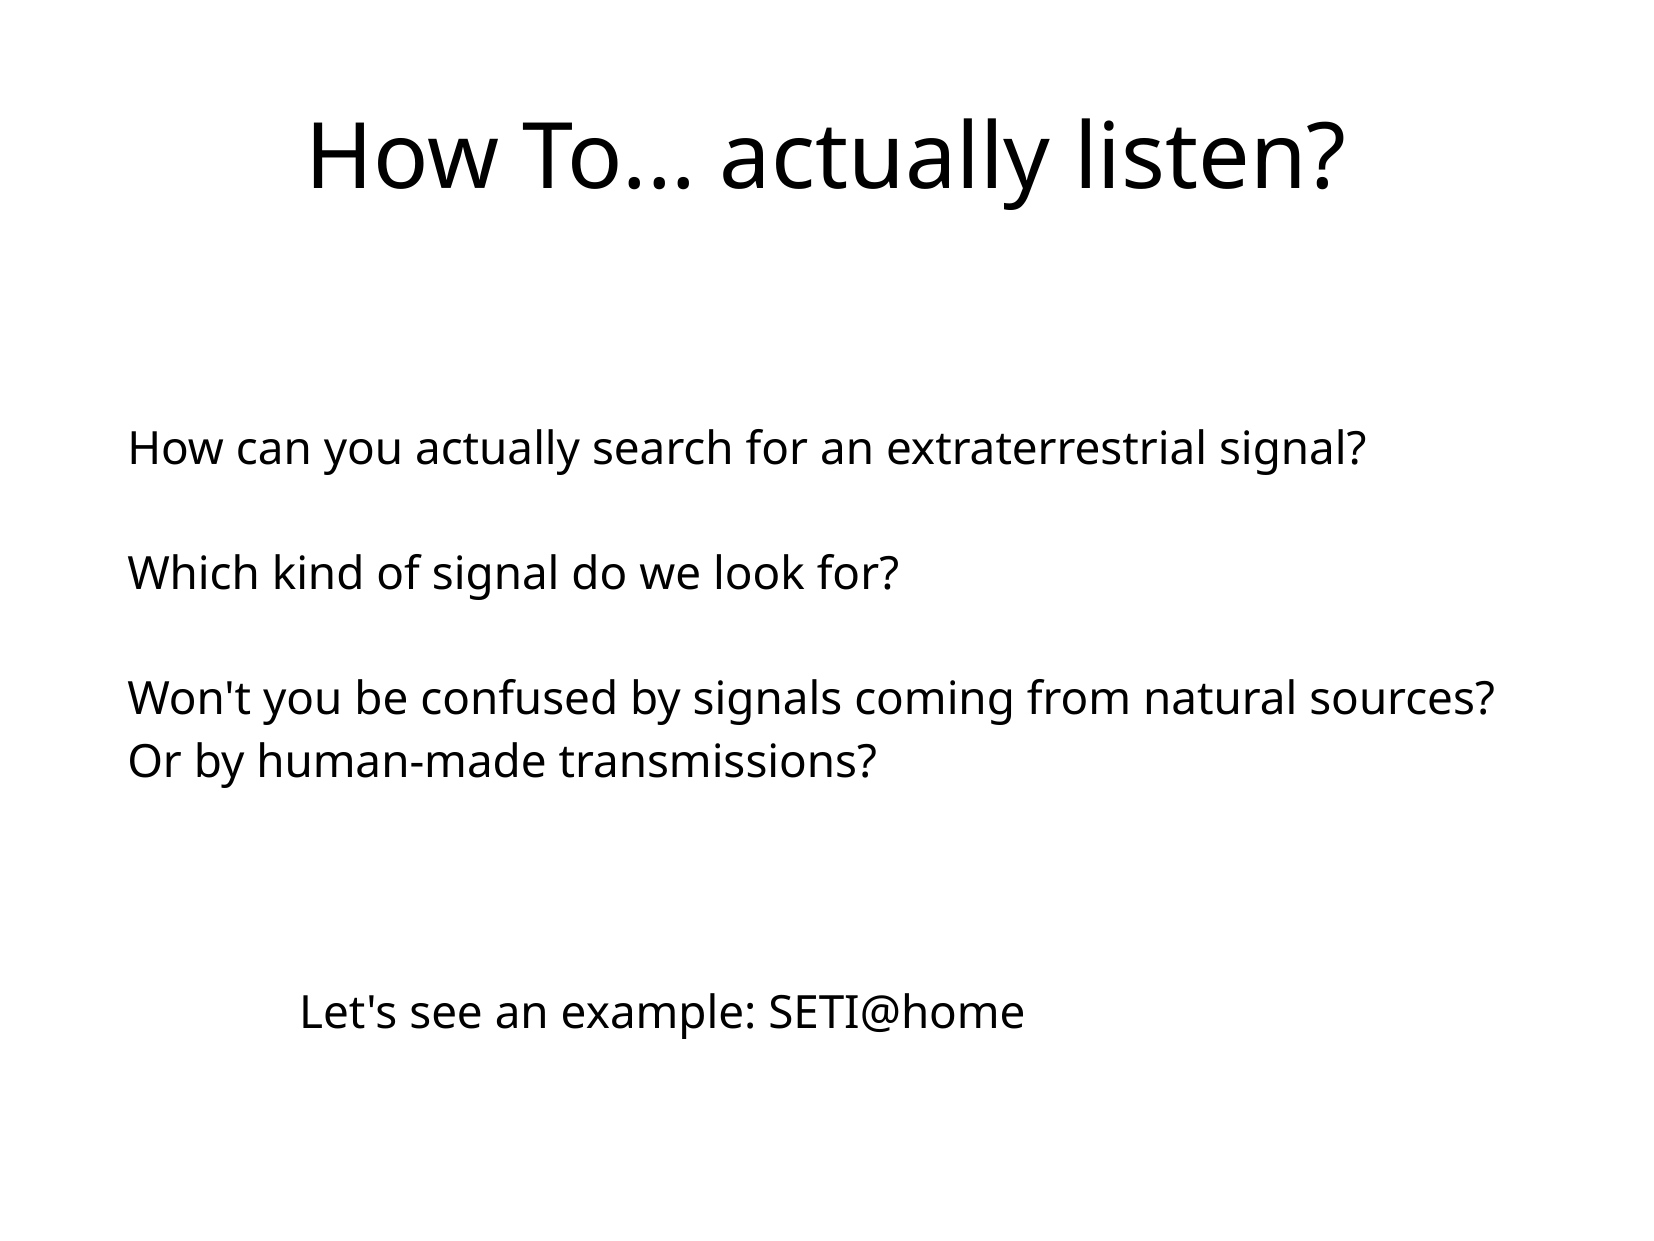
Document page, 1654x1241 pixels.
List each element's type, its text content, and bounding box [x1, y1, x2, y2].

text_box Let's see an example: SETI@home [284, 972, 1410, 1059]
text_box How can you actually search for an extraterrestrial signal? Which kind of signal do we look for? Won't you be confused by signals coming from natural sources? Or by human-made transmissions? [112, 408, 1576, 901]
title How To... actually listen? [82, 56, 1571, 250]
